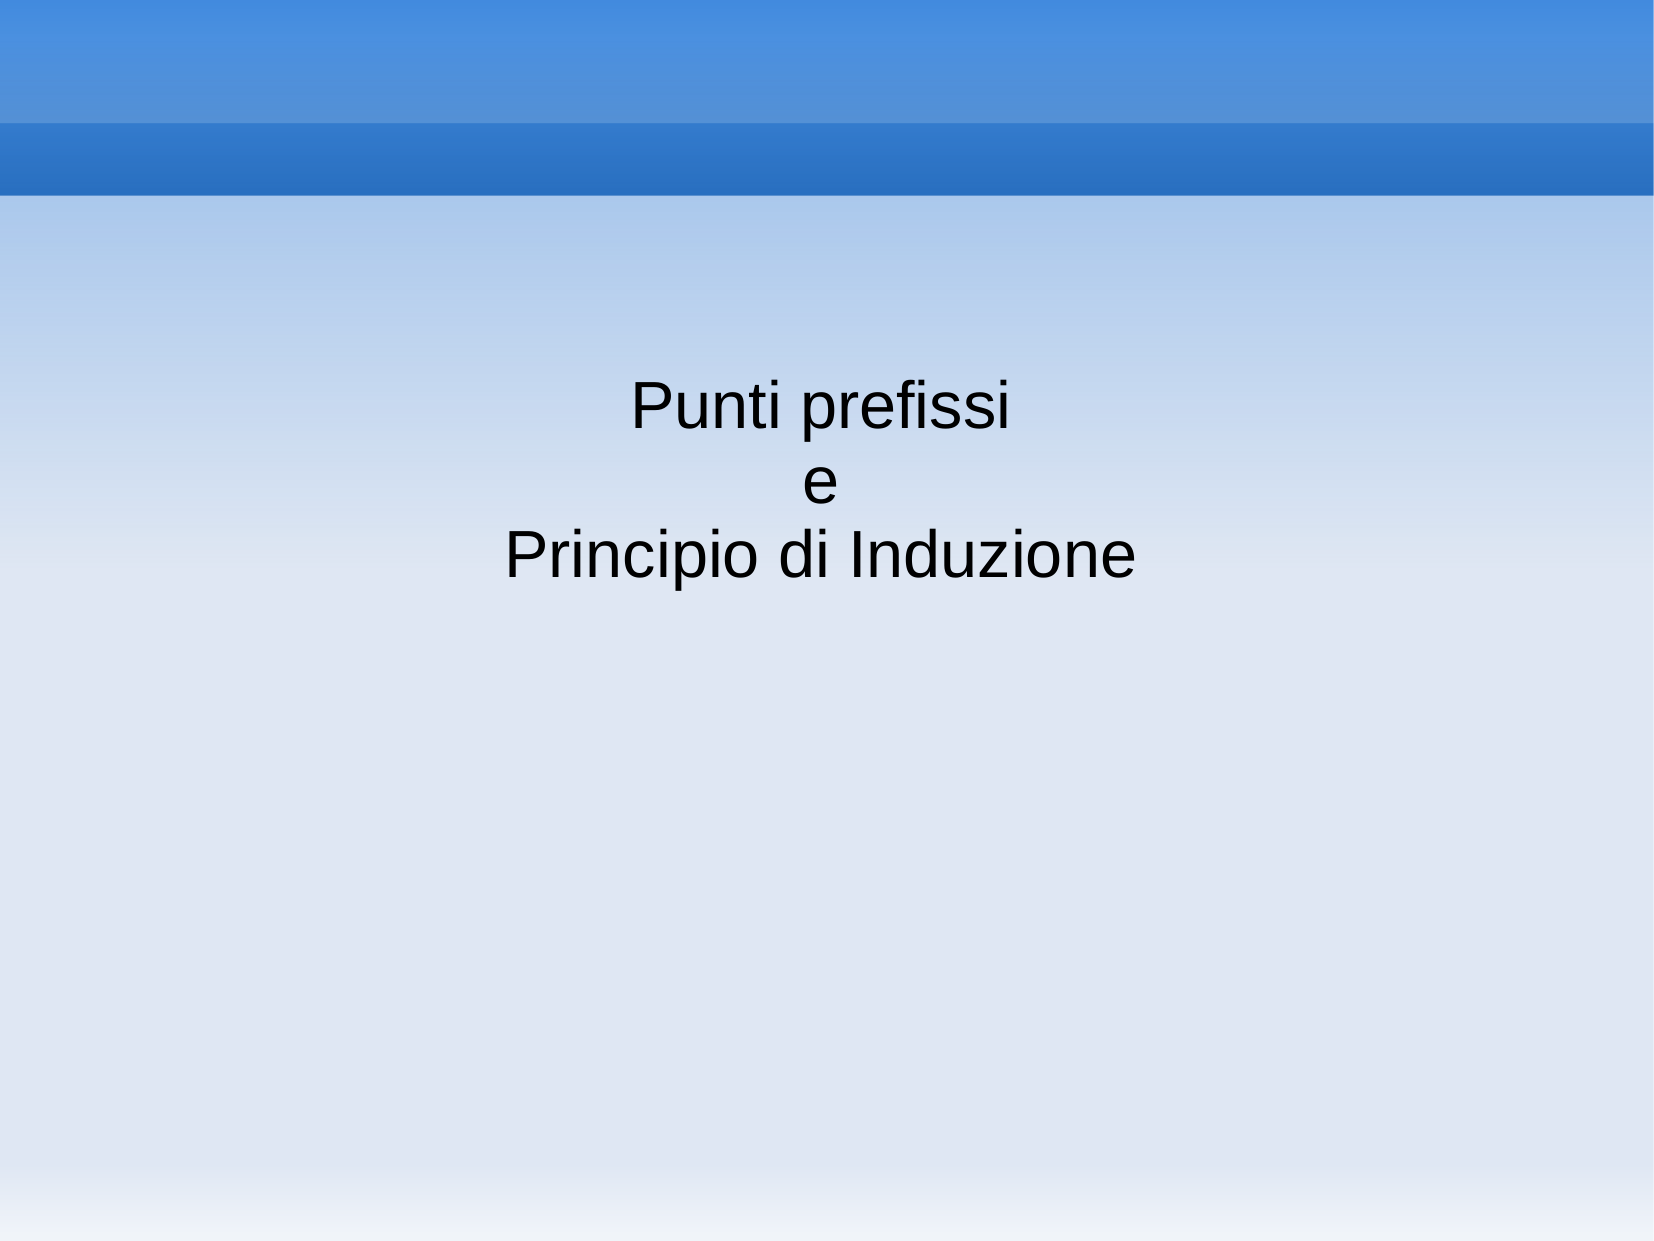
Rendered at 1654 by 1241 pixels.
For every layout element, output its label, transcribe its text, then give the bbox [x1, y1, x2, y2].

picture [0, 0, 1654, 1241]
subtitle Punti prefissi e Principio di Induzione [76, 0, 1565, 960]
